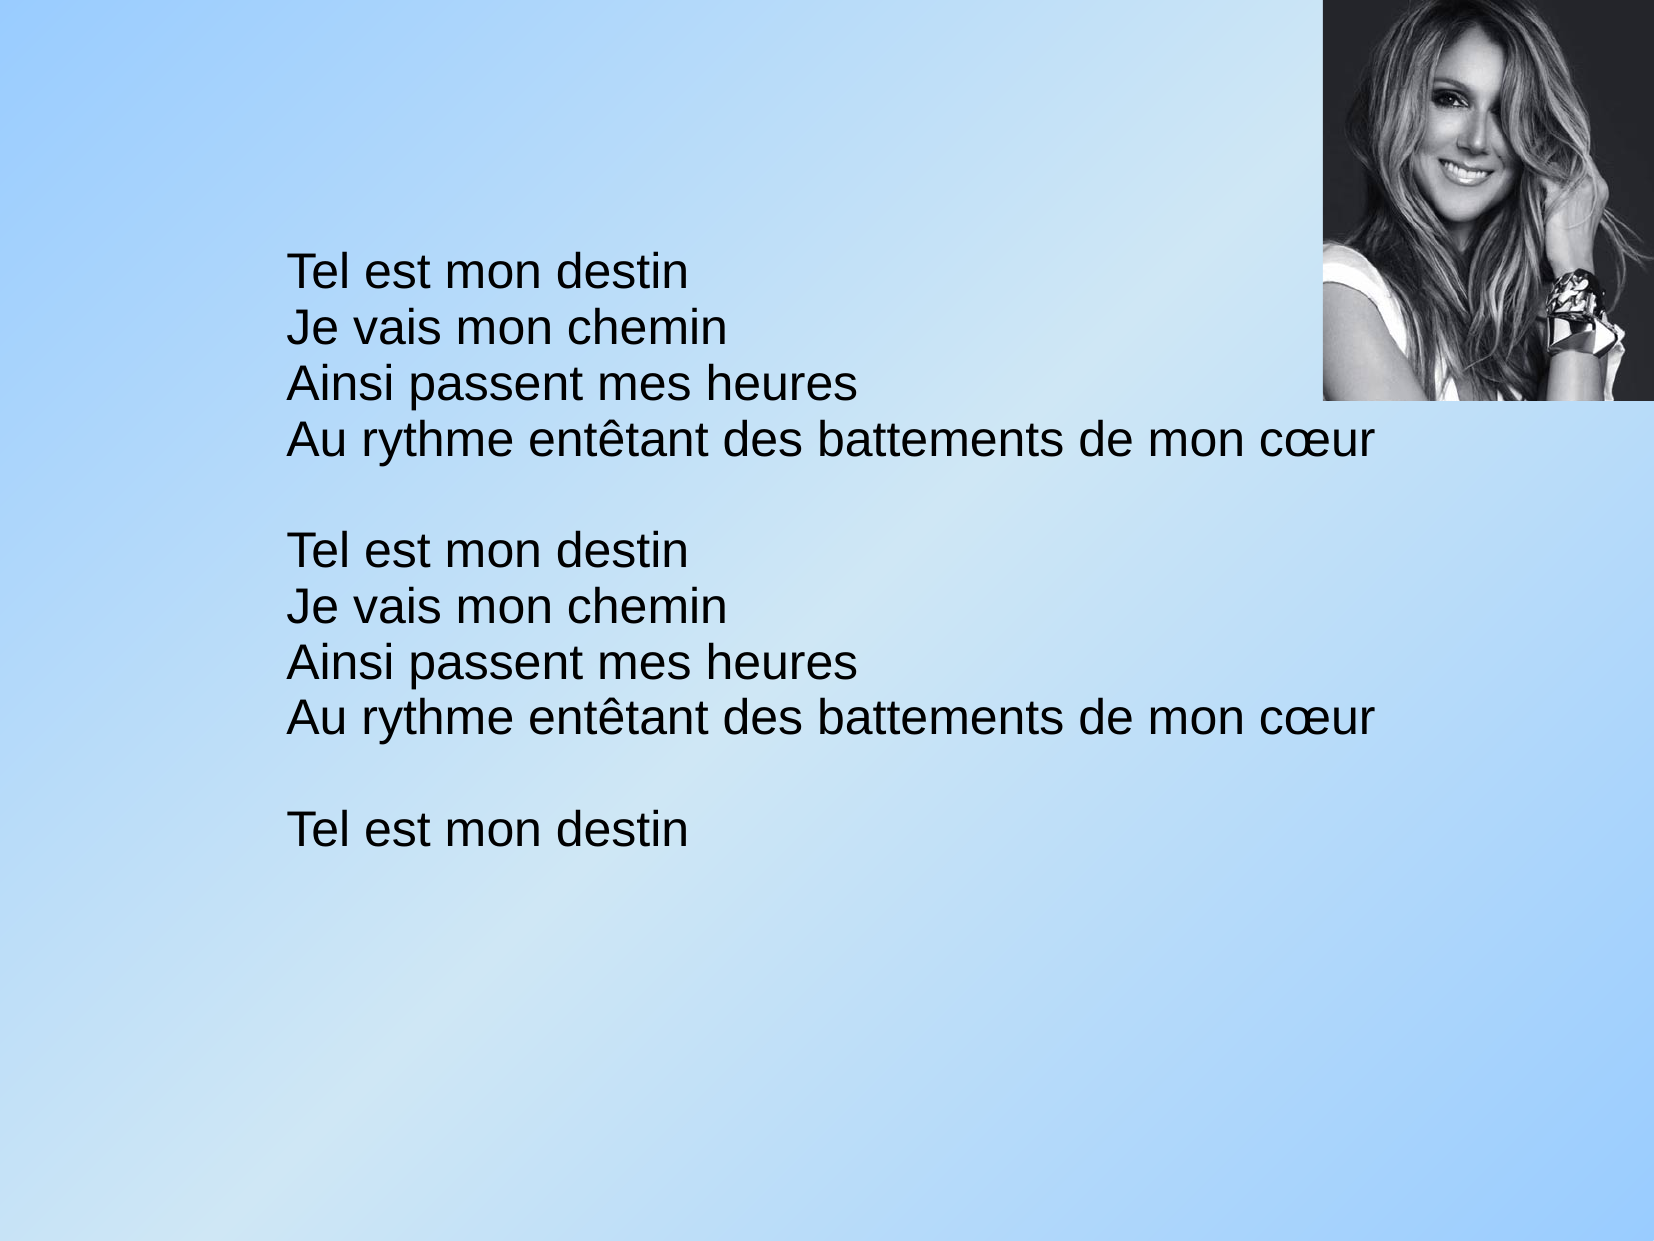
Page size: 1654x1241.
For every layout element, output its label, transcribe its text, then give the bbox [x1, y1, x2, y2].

text_box Tel est mon destin Je vais mon chemin Ainsi passent mes heures Au rythme entêtant des battements de mon cœur Tel est mon destin Je vais mon chemin Ainsi passent mes heures Au rythme entêtant des battements de mon cœur Tel est mon destin [271, 236, 1392, 865]
picture [1322, 0, 1654, 401]
